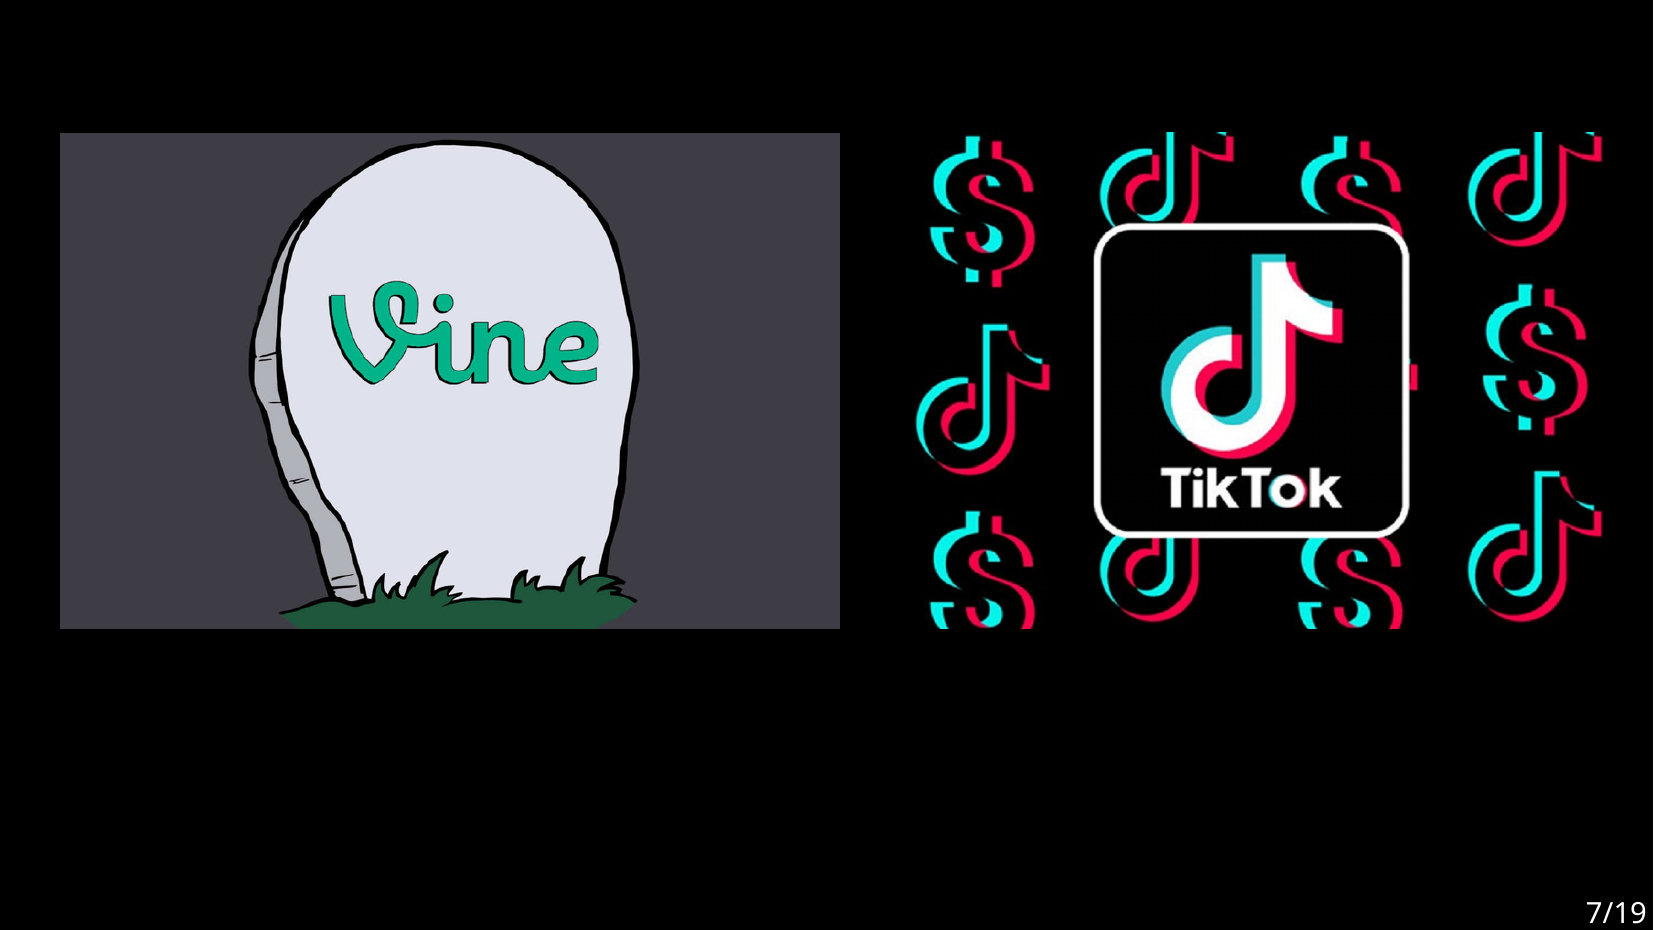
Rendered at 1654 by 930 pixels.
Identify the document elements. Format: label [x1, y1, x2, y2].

picture [880, 132, 1636, 629]
picture [60, 133, 840, 629]
